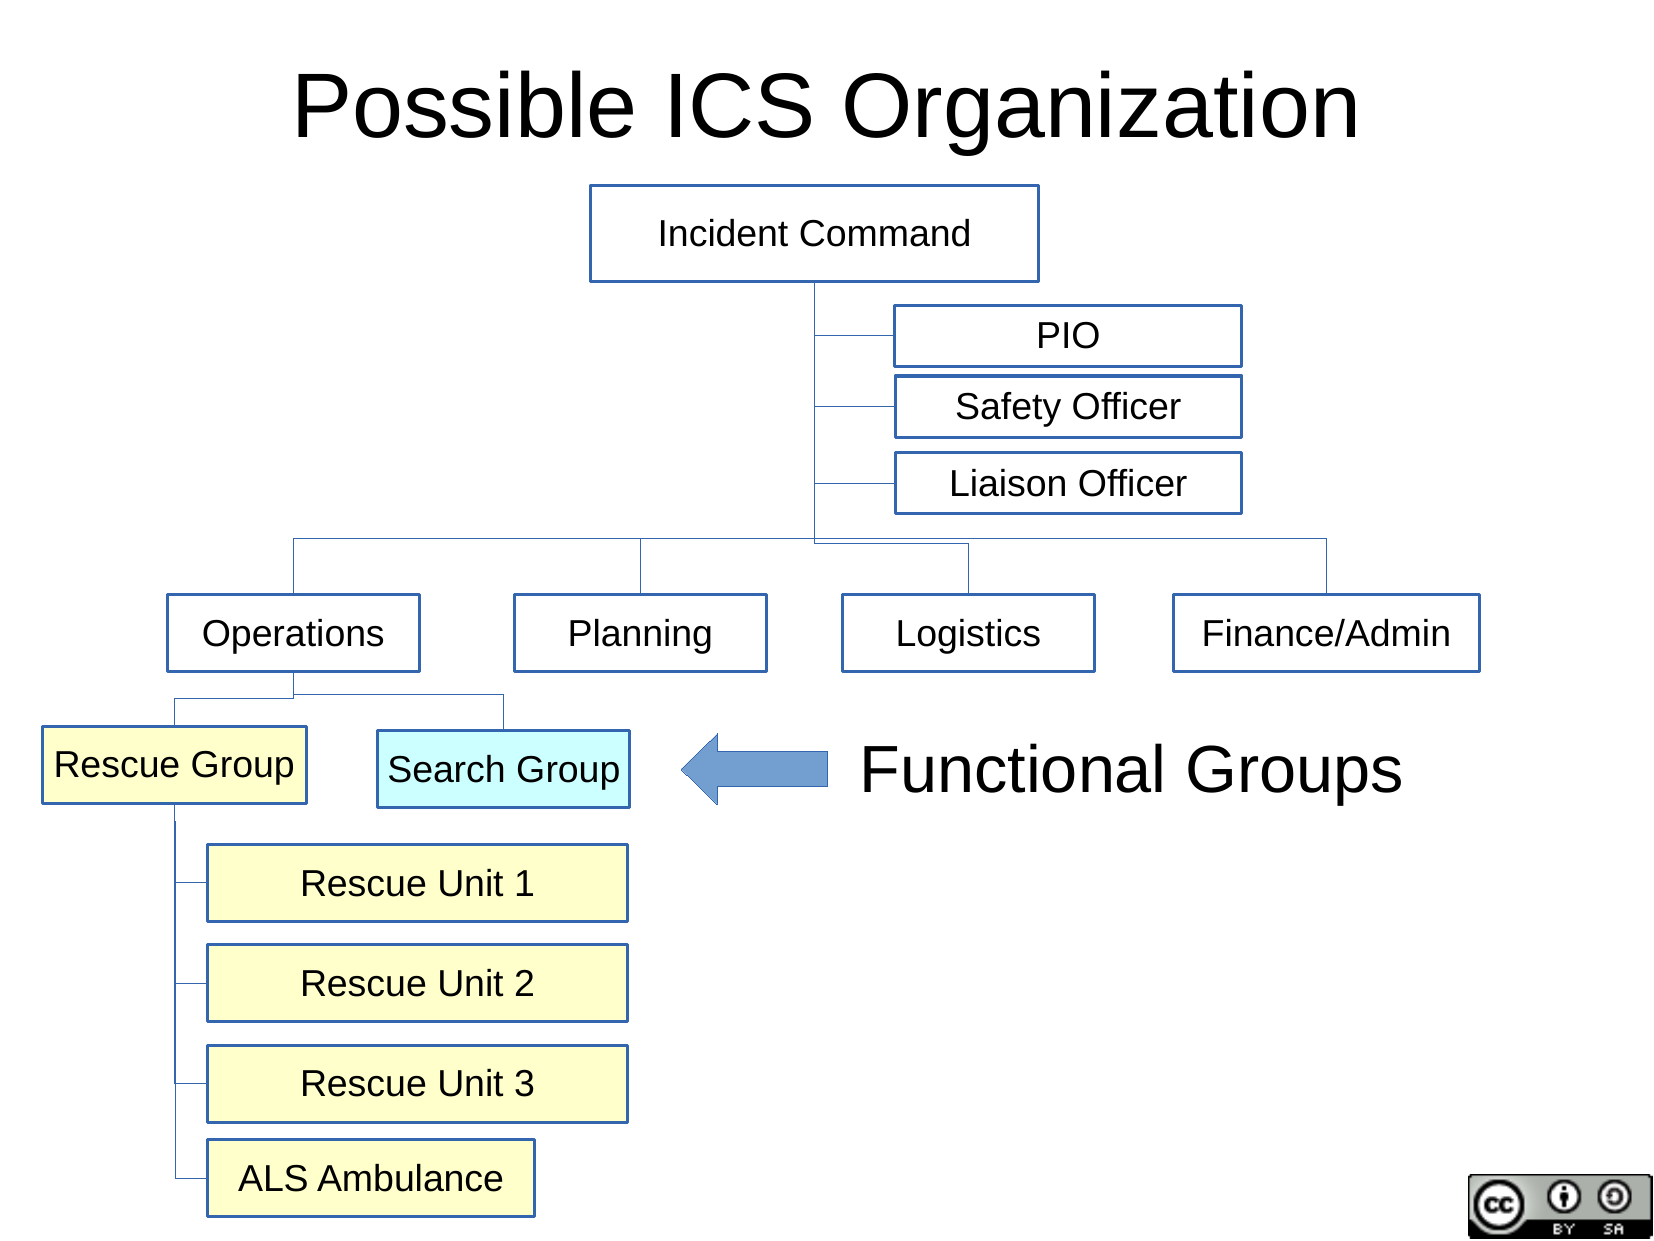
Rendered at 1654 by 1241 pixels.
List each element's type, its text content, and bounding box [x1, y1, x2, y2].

title Possible ICS Organization [82, 2, 1571, 210]
picture [1468, 1174, 1653, 1239]
text_box PIO [894, 305, 1242, 367]
text_box Liaison Officer [895, 452, 1242, 514]
text_box Search Group [377, 730, 630, 808]
text_box Safety Officer [895, 376, 1242, 438]
text_box Rescue Unit 2 [207, 944, 628, 1022]
text_box [681, 733, 828, 805]
text_box Rescue Unit 3 [207, 1045, 628, 1123]
text_box Operations [167, 594, 420, 672]
text_box Rescue Group [42, 726, 307, 804]
text_box Planning [514, 594, 767, 672]
text_box ALS Ambulance [207, 1139, 535, 1217]
text_box Incident Command [590, 185, 1039, 282]
text_box Rescue Unit 1 [207, 844, 628, 922]
text_box Functional Groups [844, 725, 1421, 815]
text_box Finance/Admin [1173, 594, 1480, 672]
text_box Logistics [842, 594, 1095, 672]
